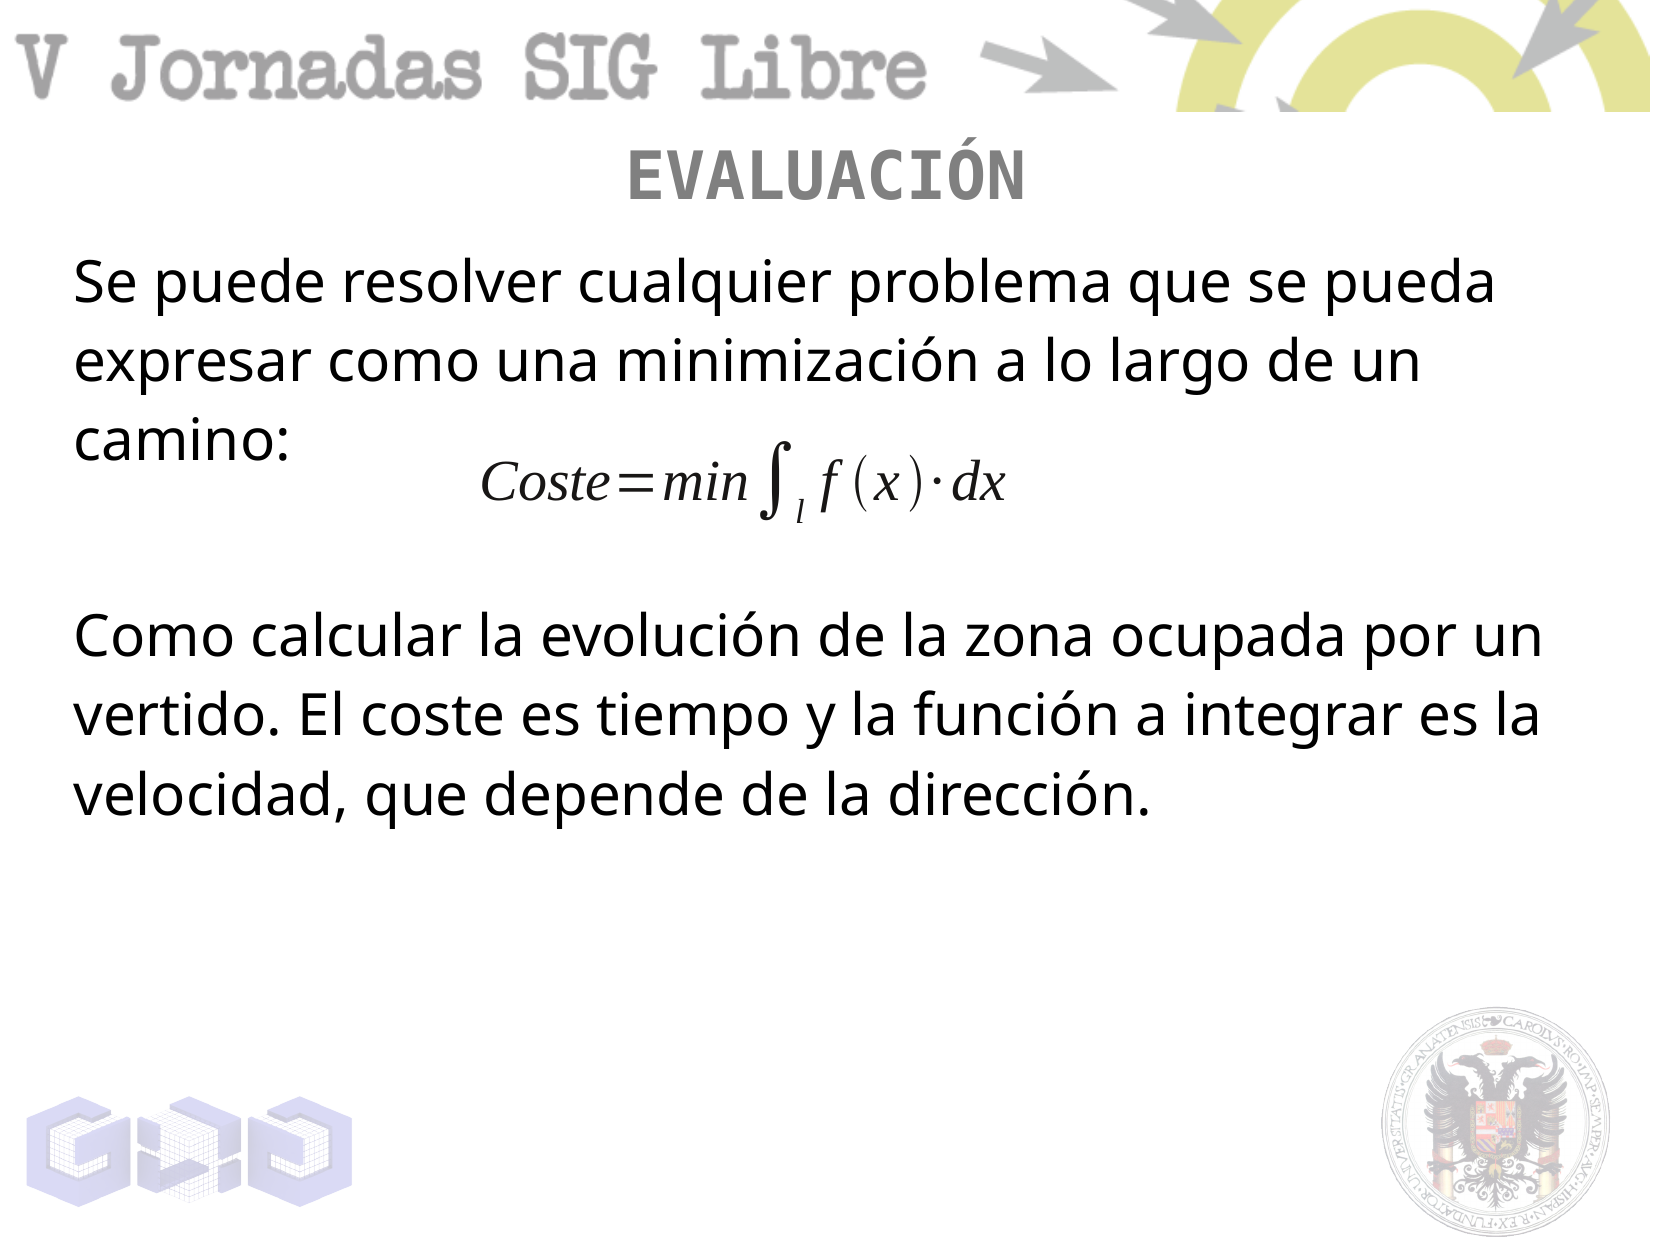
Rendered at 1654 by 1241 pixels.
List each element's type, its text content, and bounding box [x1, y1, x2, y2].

text_box Se puede resolver cualquier problema que se pueda expresar como una minimización a lo largo de un camino: [59, 232, 1625, 451]
text_box Como calcular la evolución de la zona ocupada por un vertido. El coste es tiempo y la función a integrar es la velocidad, que depende de la dirección. [59, 586, 1625, 805]
text_box Comparación con camino isotrópico. [0, 0, 1650, 112]
text_box EVALUACIÓN [0, 129, 1654, 223]
chart [473, 436, 1013, 533]
